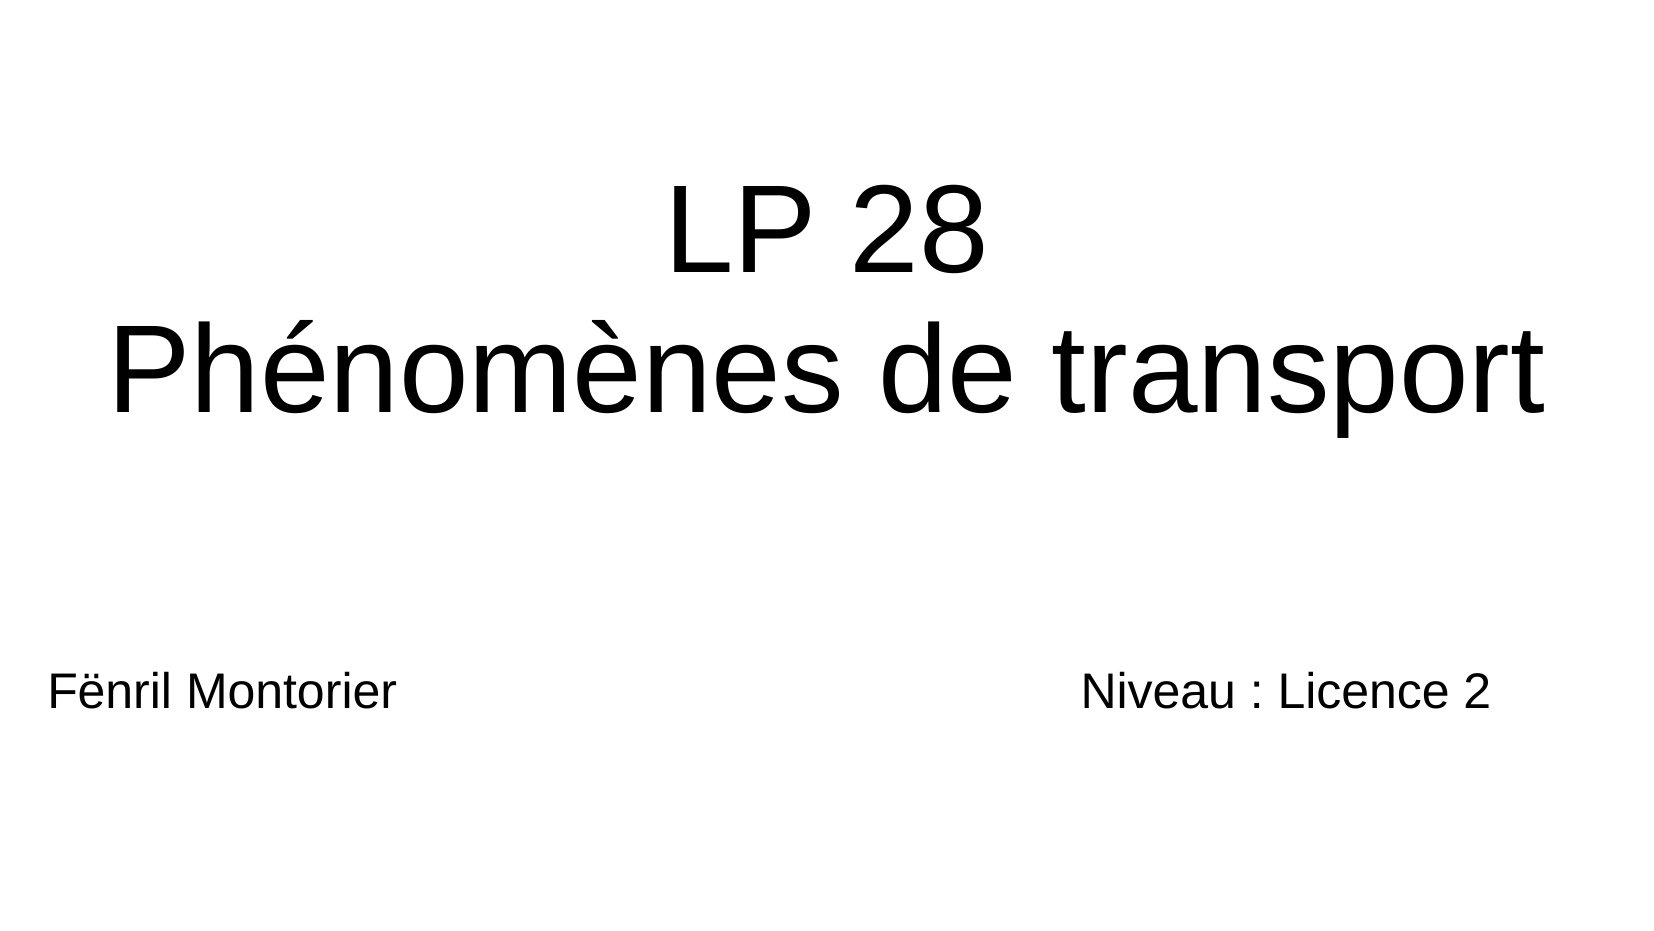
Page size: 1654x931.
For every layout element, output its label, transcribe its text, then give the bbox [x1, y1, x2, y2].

title LP 28 Phénomènes de transport [82, 159, 1571, 440]
subtitle Fënril Montorier Niveau : Licence 2 [47, 625, 1571, 758]
